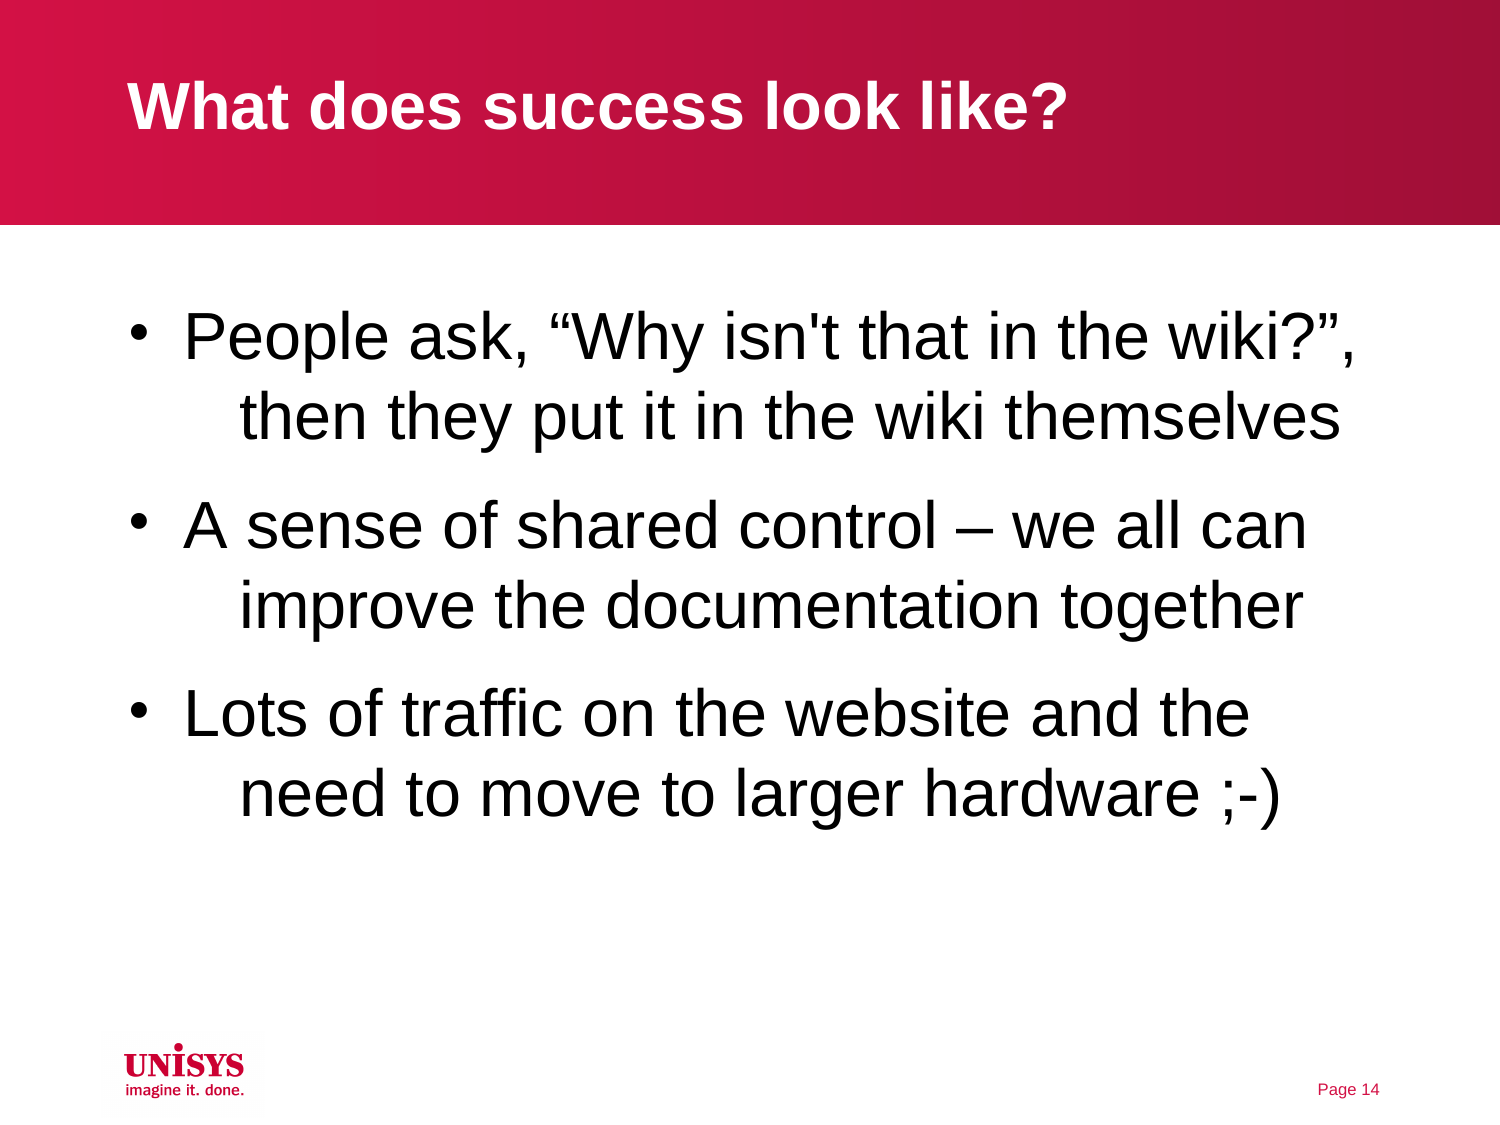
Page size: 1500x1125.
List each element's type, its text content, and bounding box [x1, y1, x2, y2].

list People ask, “Why isn't that in the wiki?”, then they put it in the wiki themselves A sense of shared control – we all can improve the documentation together Lots of traffic on the website and the need to move to larger hardware ;-) [112, 284, 1387, 1028]
title What does success look like? [112, 21, 1387, 195]
picture [101, 1031, 265, 1118]
